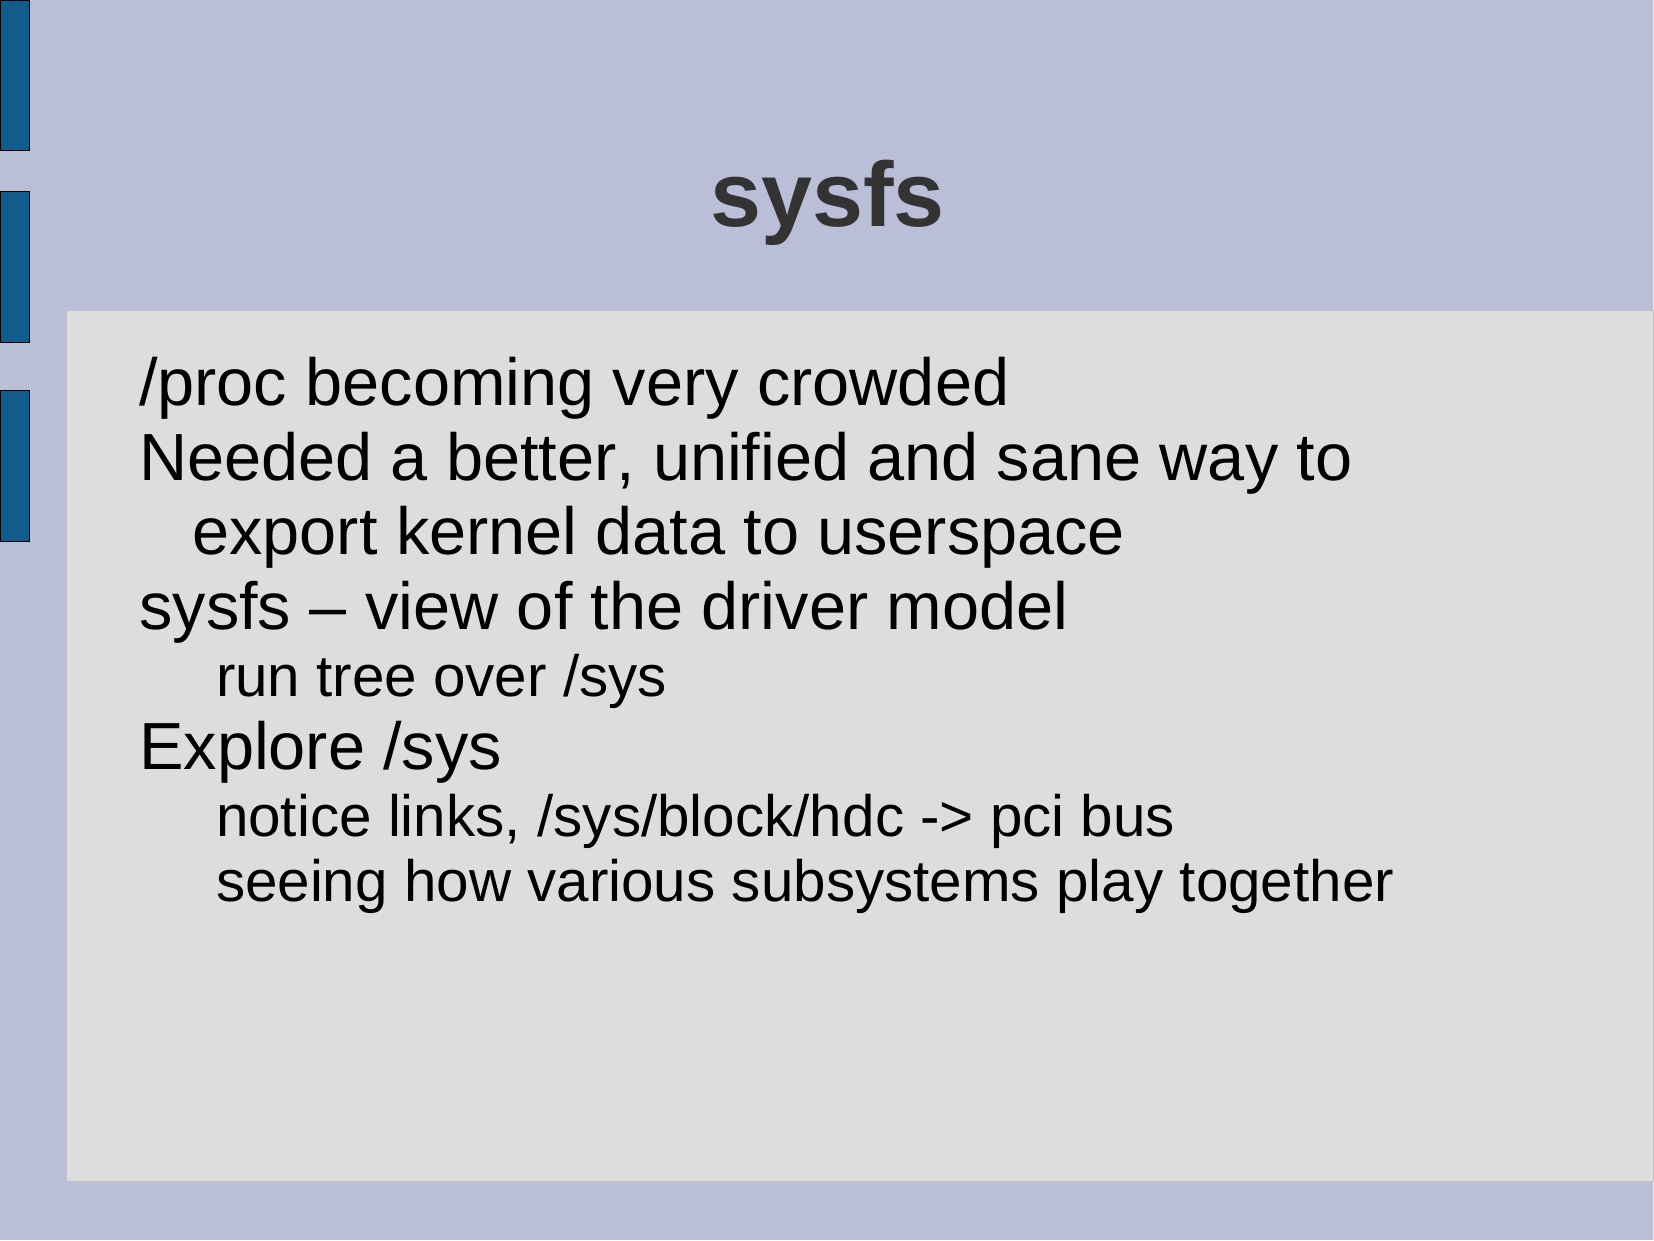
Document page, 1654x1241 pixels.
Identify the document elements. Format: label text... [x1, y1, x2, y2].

title sysfs [121, 98, 1534, 291]
list /proc becoming very crowded Needed a better, unified and sane way to export kernel data to userspace sysfs – view of the driver model run tree over /sys Explore /sys notice links, /sys/block/hdc -> pci bus seeing how various subsystems play together [121, 344, 1534, 1112]
